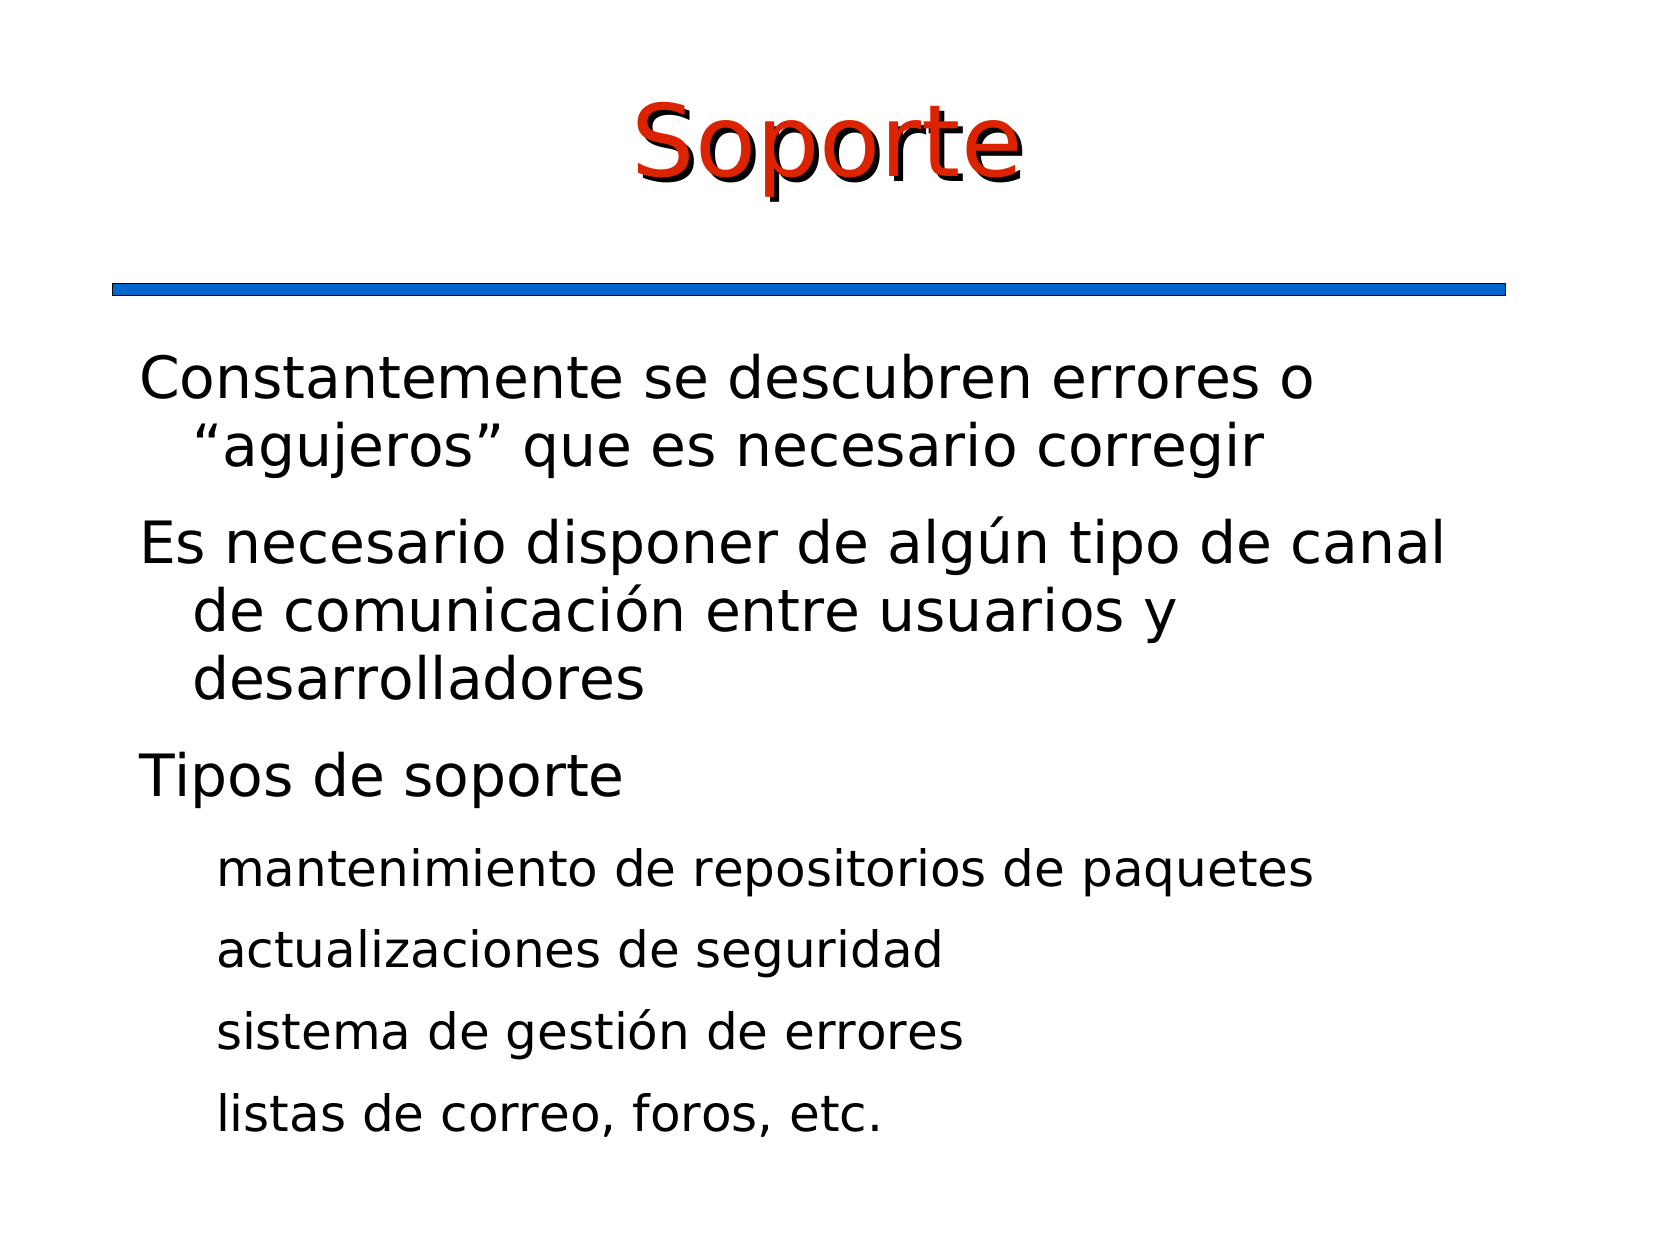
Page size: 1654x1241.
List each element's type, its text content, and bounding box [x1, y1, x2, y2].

title Soporte [121, 37, 1534, 246]
list Constantemente se descubren errores o “agujeros” que es necesario corregir Es necesario disponer de algún tipo de canal de comunicación entre usuarios y desarrolladores Tipos de soporte mantenimiento de repositorios de paquetes actualizaciones de seguridad sistema de gestión de errores listas de correo, foros, etc. [121, 344, 1534, 1144]
